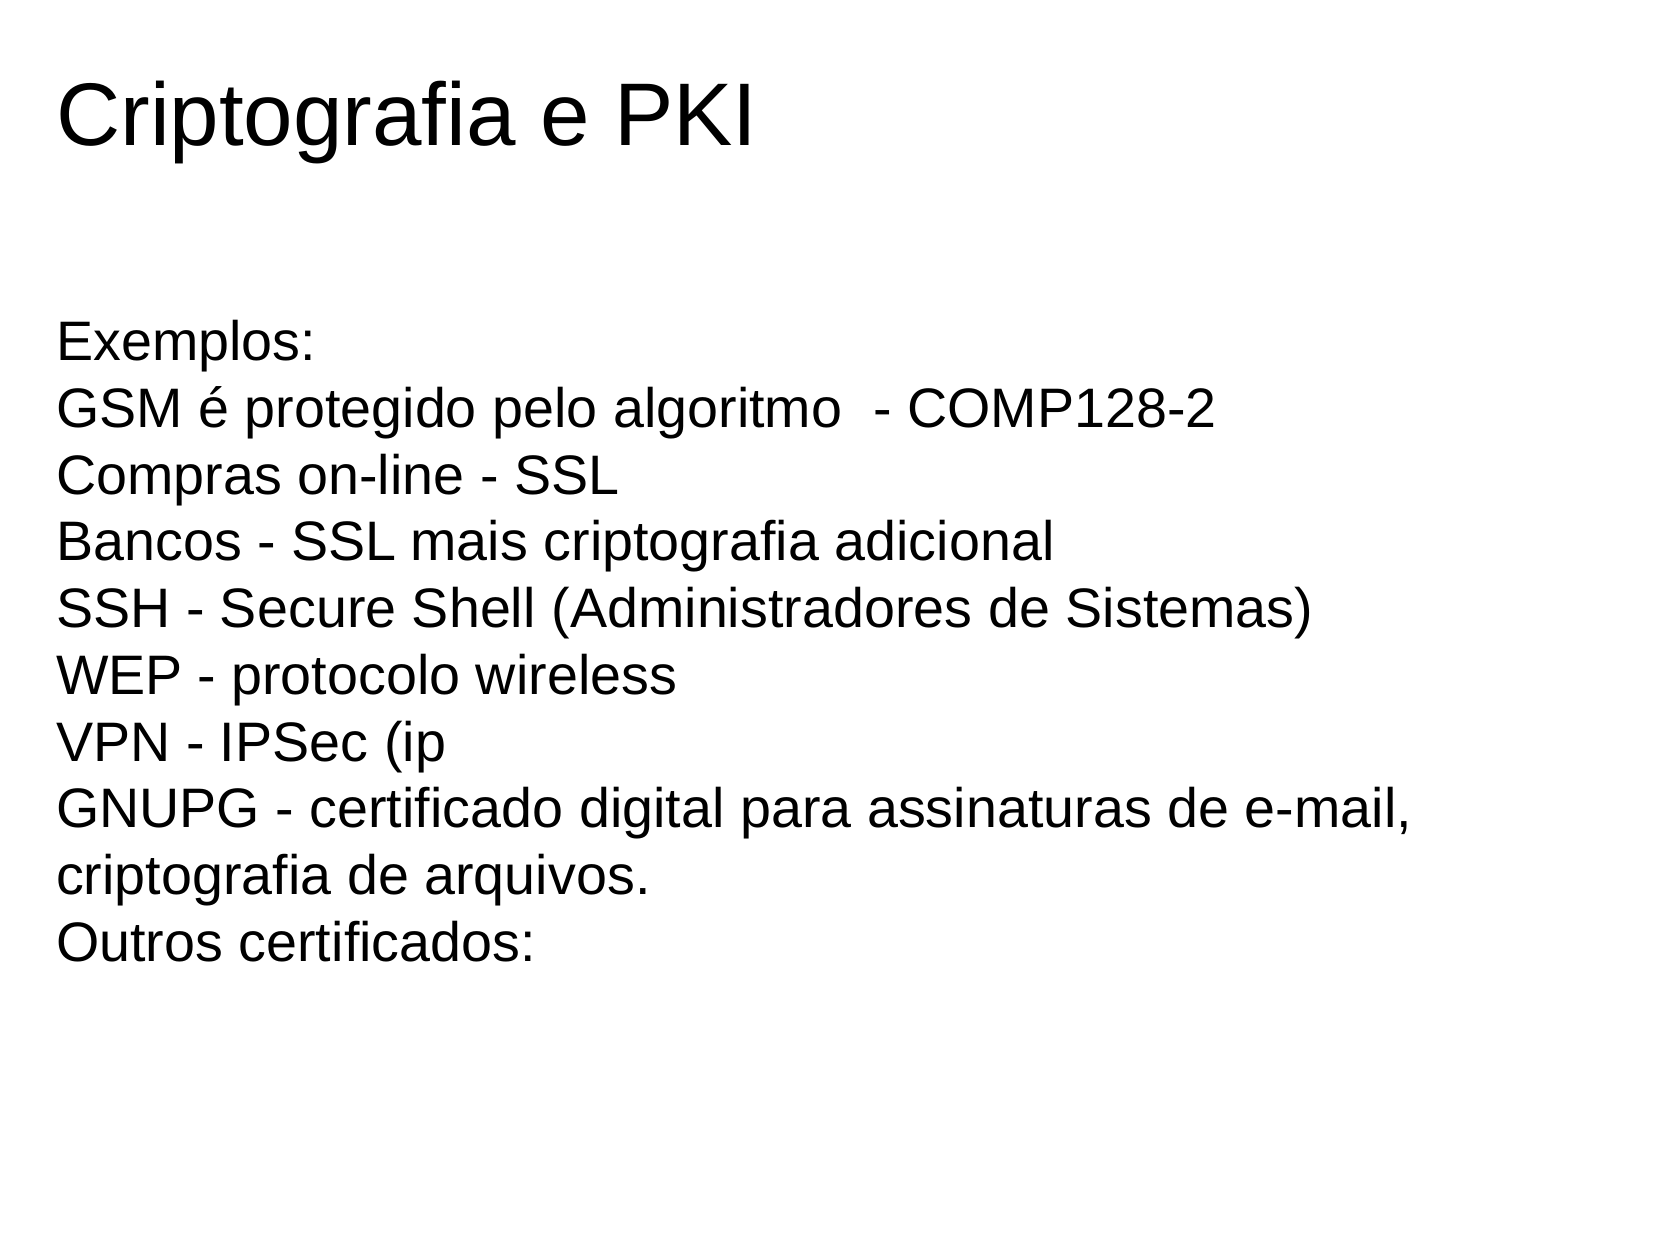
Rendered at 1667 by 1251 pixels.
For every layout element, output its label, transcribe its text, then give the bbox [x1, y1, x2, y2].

list Exemplos: GSM é protegido pelo algoritmo - COMP128-2 Compras on-line - SSL Bancos - SSL mais criptografia adicional SSH - Secure Shell (Administradores de Sistemas) WEP - protocolo wireless VPN - IPSec (ip GNUPG - certificado digital para assinaturas de e-mail, criptografia de arquivos. Outros certificados: [49, 298, 1630, 1138]
title Criptografia e PKI [50, 50, 1630, 213]
